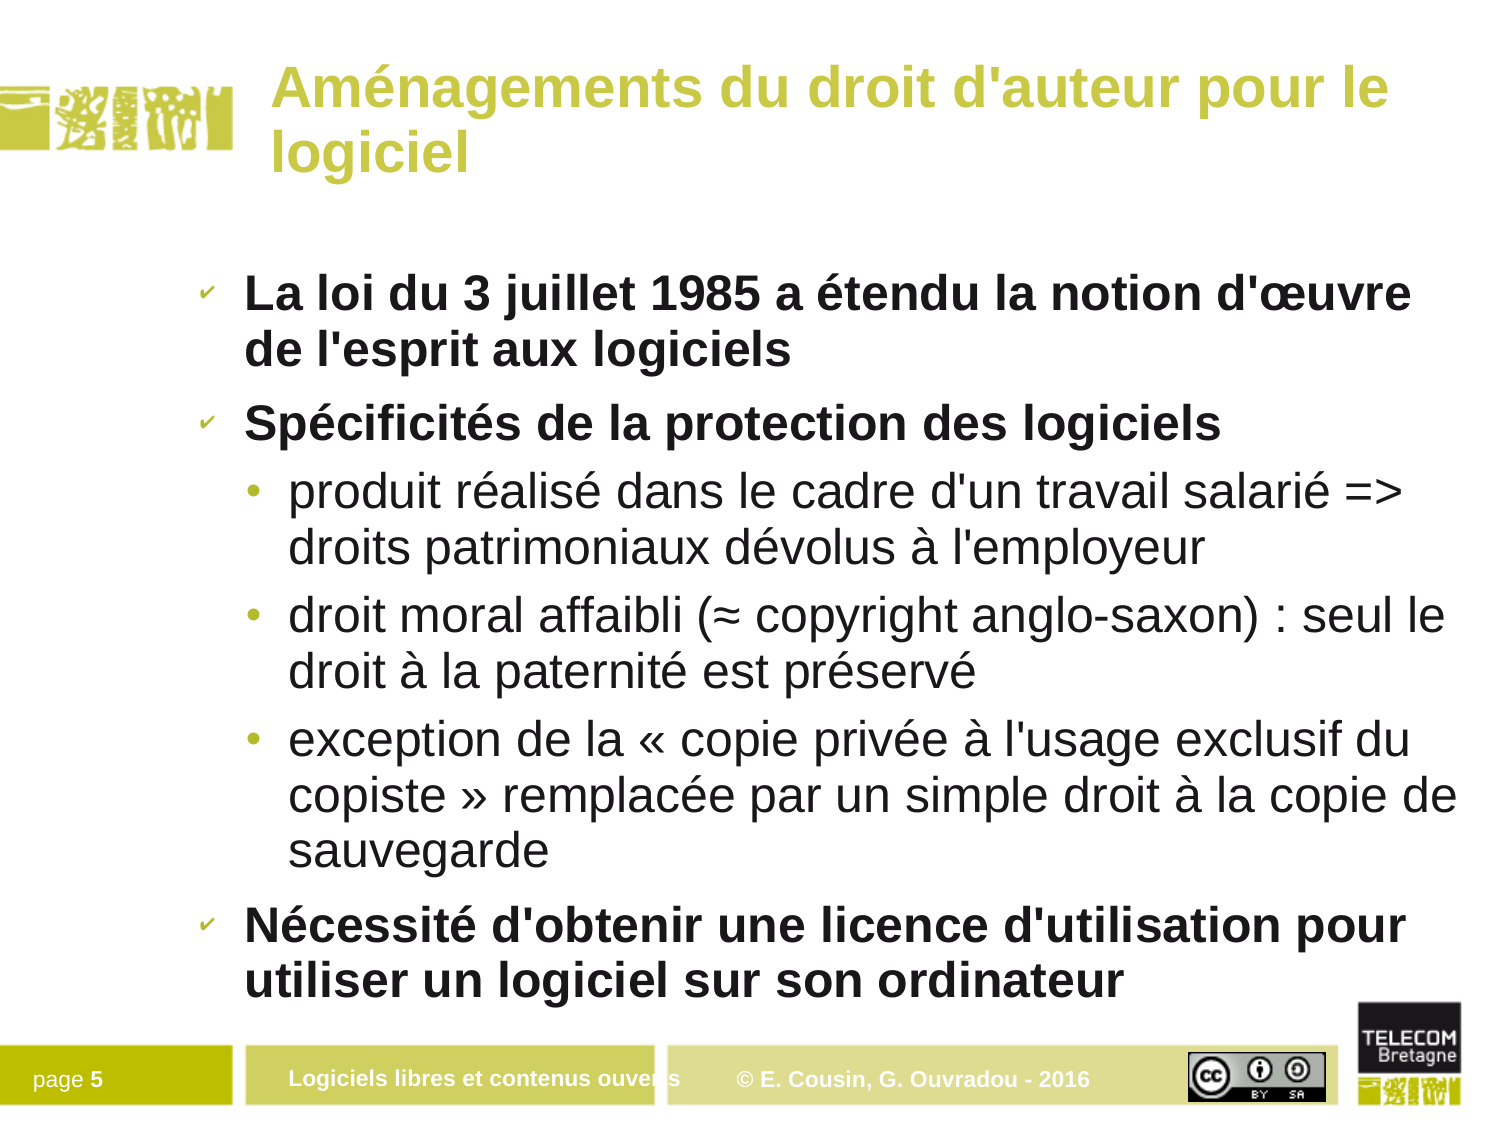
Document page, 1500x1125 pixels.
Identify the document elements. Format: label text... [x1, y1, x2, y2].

title Aménagements du droit d'auteur pour le logiciel [270, 48, 1459, 191]
picture [0, 0, 1500, 1125]
list La loi du 3 juillet 1985 a étendu la notion d'œuvre de l'esprit aux logiciels Spécificités de la protection des logiciels produit réalisé dans le cadre d'un travail salarié => droits patrimoniaux dévolus à l'employeur droit moral affaibli (≈ copyright anglo-saxon) : seul le droit à la paternité est préservé exception de la « copie privée à l'usage exclusif du copiste » remplacée par un simple droit à la copie de sauvegarde Nécessité d'obtenir une licence d'utilisation pour utiliser un logiciel sur son ordinateur [200, 265, 1459, 1015]
